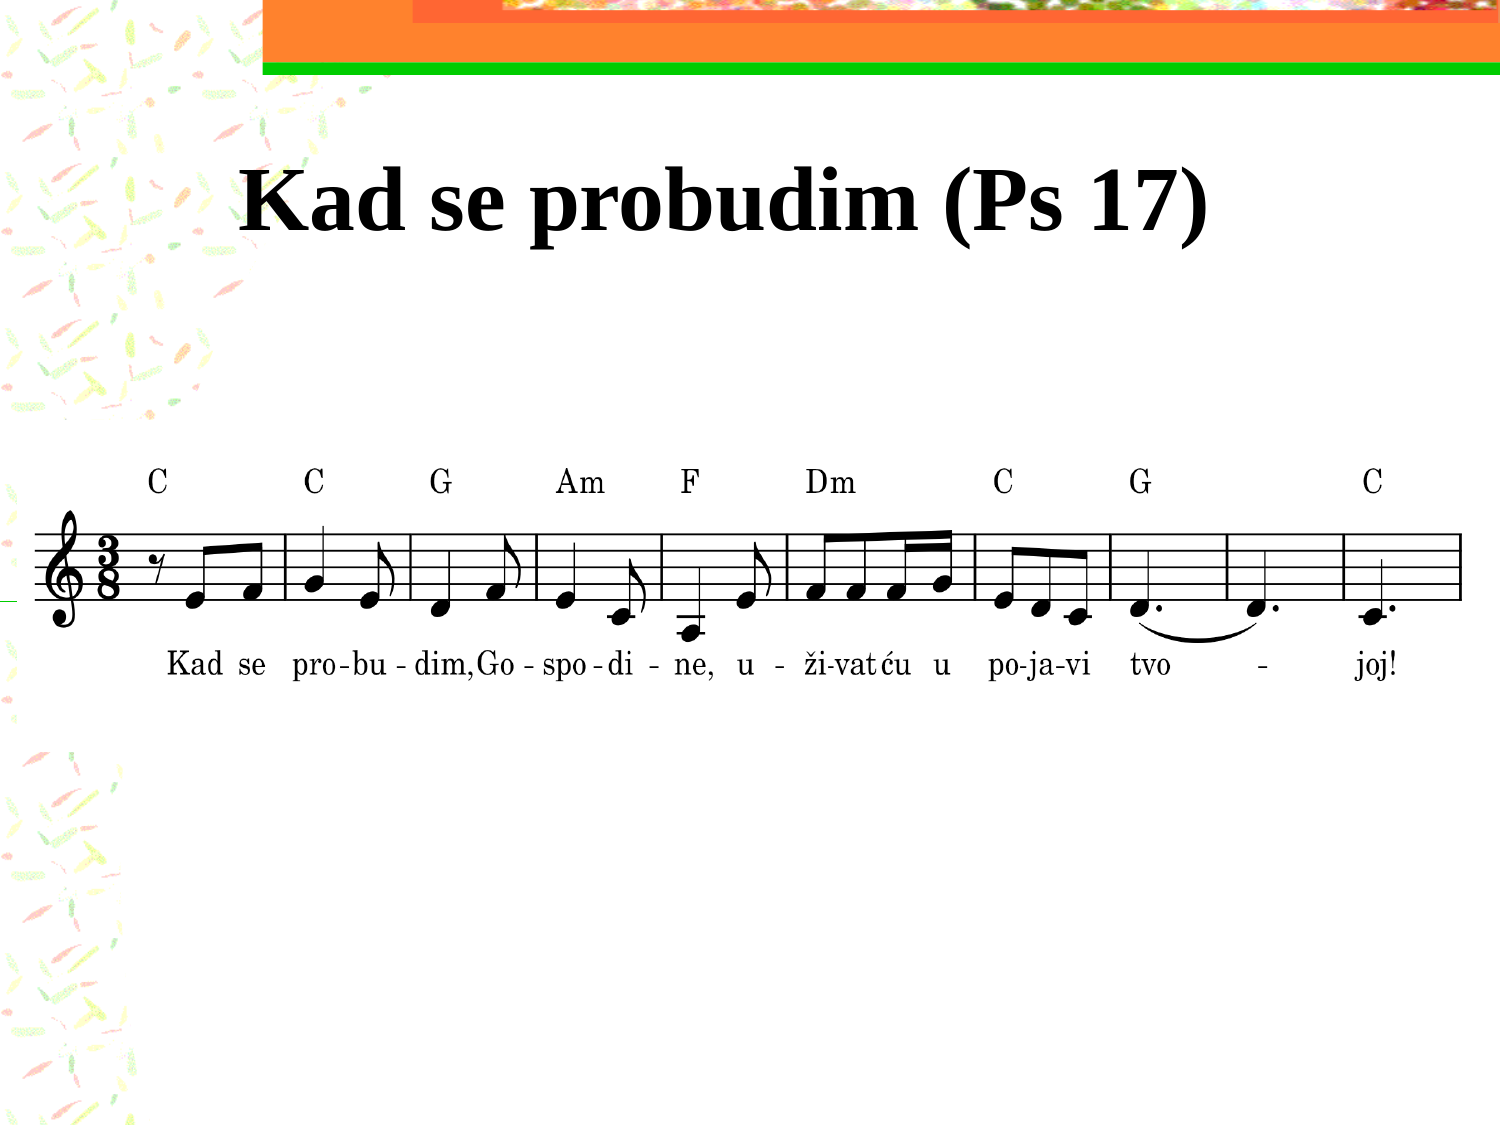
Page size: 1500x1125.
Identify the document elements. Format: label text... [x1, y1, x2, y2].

title Kad se probudim (Ps 17) [87, 99, 1363, 288]
picture [0, 0, 1471, 1125]
picture [412, 0, 1500, 23]
